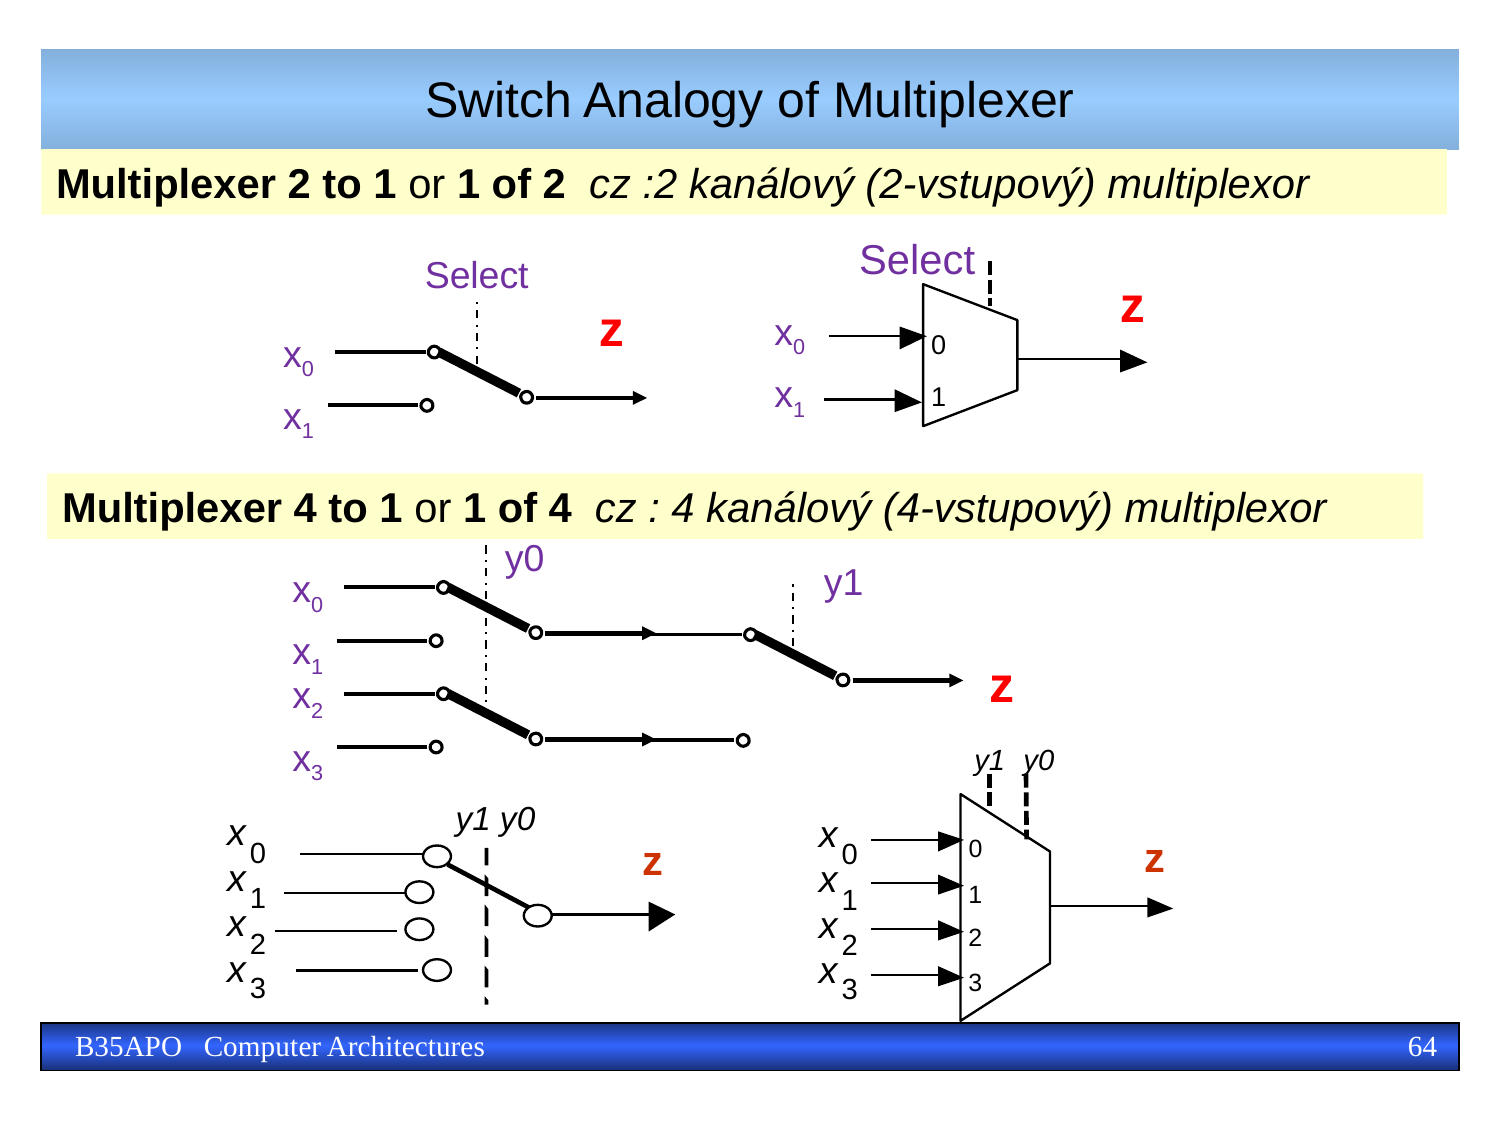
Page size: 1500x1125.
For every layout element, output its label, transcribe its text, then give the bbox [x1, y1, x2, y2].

text_box [421, 399, 433, 412]
text_box [430, 741, 443, 753]
text_box [894, 389, 922, 413]
text_box z [974, 644, 1030, 721]
text_box [938, 966, 964, 987]
text_box [923, 291, 1018, 427]
text_box 0 [840, 835, 859, 872]
text_box x3 [277, 726, 329, 787]
text_box [484, 847, 489, 866]
text_box Select [844, 225, 1002, 291]
text_box x1 [296, 656, 306, 664]
text_box 3 [840, 970, 859, 1007]
text_box [529, 733, 542, 745]
text_box [938, 920, 964, 941]
text_box Select [410, 244, 573, 305]
text_box [423, 845, 452, 868]
text_box 1 [249, 879, 267, 916]
text_box [744, 628, 756, 641]
text_box [648, 901, 676, 932]
text_box x [226, 853, 247, 890]
text_box [484, 935, 489, 957]
text_box x [818, 855, 839, 900]
text_box [529, 626, 542, 639]
text_box 1 [908, 379, 947, 413]
text_box x [818, 946, 839, 991]
text_box z [1105, 265, 1161, 341]
text_box y0 [1023, 741, 1055, 775]
text_box Multiplexer 2 to 1 or 1 of 2 cz :2 kanálový (2-vstupový) multiplexor [41, 149, 1447, 215]
title Switch Analogy of Multiplexer [41, 49, 1459, 150]
text_box y1 [808, 550, 972, 611]
text_box [484, 965, 489, 988]
text_box x [818, 900, 839, 946]
text_box x [226, 963, 247, 990]
text_box [737, 734, 750, 747]
text_box Multiplexer 4 to 1 or 1 of 4 cz : 4 kanálový (4-vstupový) multiplexor [47, 473, 1424, 539]
text_box x [226, 808, 247, 844]
text_box x0 [268, 322, 320, 384]
text_box x [226, 899, 247, 935]
text_box 2 [840, 926, 859, 963]
text_box x1 [268, 384, 320, 446]
text_box 2 [249, 925, 267, 961]
text_box [484, 996, 489, 1005]
text_box [836, 674, 849, 686]
text_box [899, 326, 927, 350]
text_box y1 [973, 741, 1006, 775]
text_box z [1128, 822, 1182, 890]
text_box z [583, 288, 640, 365]
text_box [423, 959, 452, 981]
text_box [1147, 897, 1174, 918]
text_box [428, 346, 439, 358]
text_box x0 [277, 557, 329, 619]
text_box [960, 794, 1051, 1021]
text_box [484, 904, 489, 927]
text_box [938, 831, 964, 852]
text_box 0 [249, 834, 267, 870]
text_box y1 y0 [445, 797, 537, 836]
text_box x1 [277, 619, 329, 664]
text_box [484, 874, 489, 897]
text_box 1 [946, 878, 983, 907]
text_box x [226, 917, 247, 944]
text_box x [818, 809, 839, 855]
text_box [523, 904, 552, 927]
text_box [938, 874, 964, 895]
text_box [405, 918, 434, 941]
text_box 0 [946, 832, 991, 862]
text_box [437, 581, 449, 594]
text_box x [226, 826, 247, 853]
text_box x1 [759, 362, 811, 424]
text_box x [226, 872, 247, 899]
text_box 1 [840, 881, 859, 917]
text_box 3 [249, 969, 267, 1005]
text_box 0 [908, 327, 955, 361]
text_box 2 [946, 921, 983, 951]
text_box z [626, 825, 679, 893]
text_box [437, 687, 449, 700]
text_box [430, 634, 443, 647]
text_box x0 [759, 300, 811, 362]
text_box x2 [277, 664, 329, 725]
text_box x [226, 944, 247, 981]
text_box y0 [490, 539, 653, 588]
text_box [1120, 349, 1148, 373]
text_box 3 [946, 966, 983, 996]
text_box [520, 391, 533, 404]
text_box [405, 881, 434, 904]
